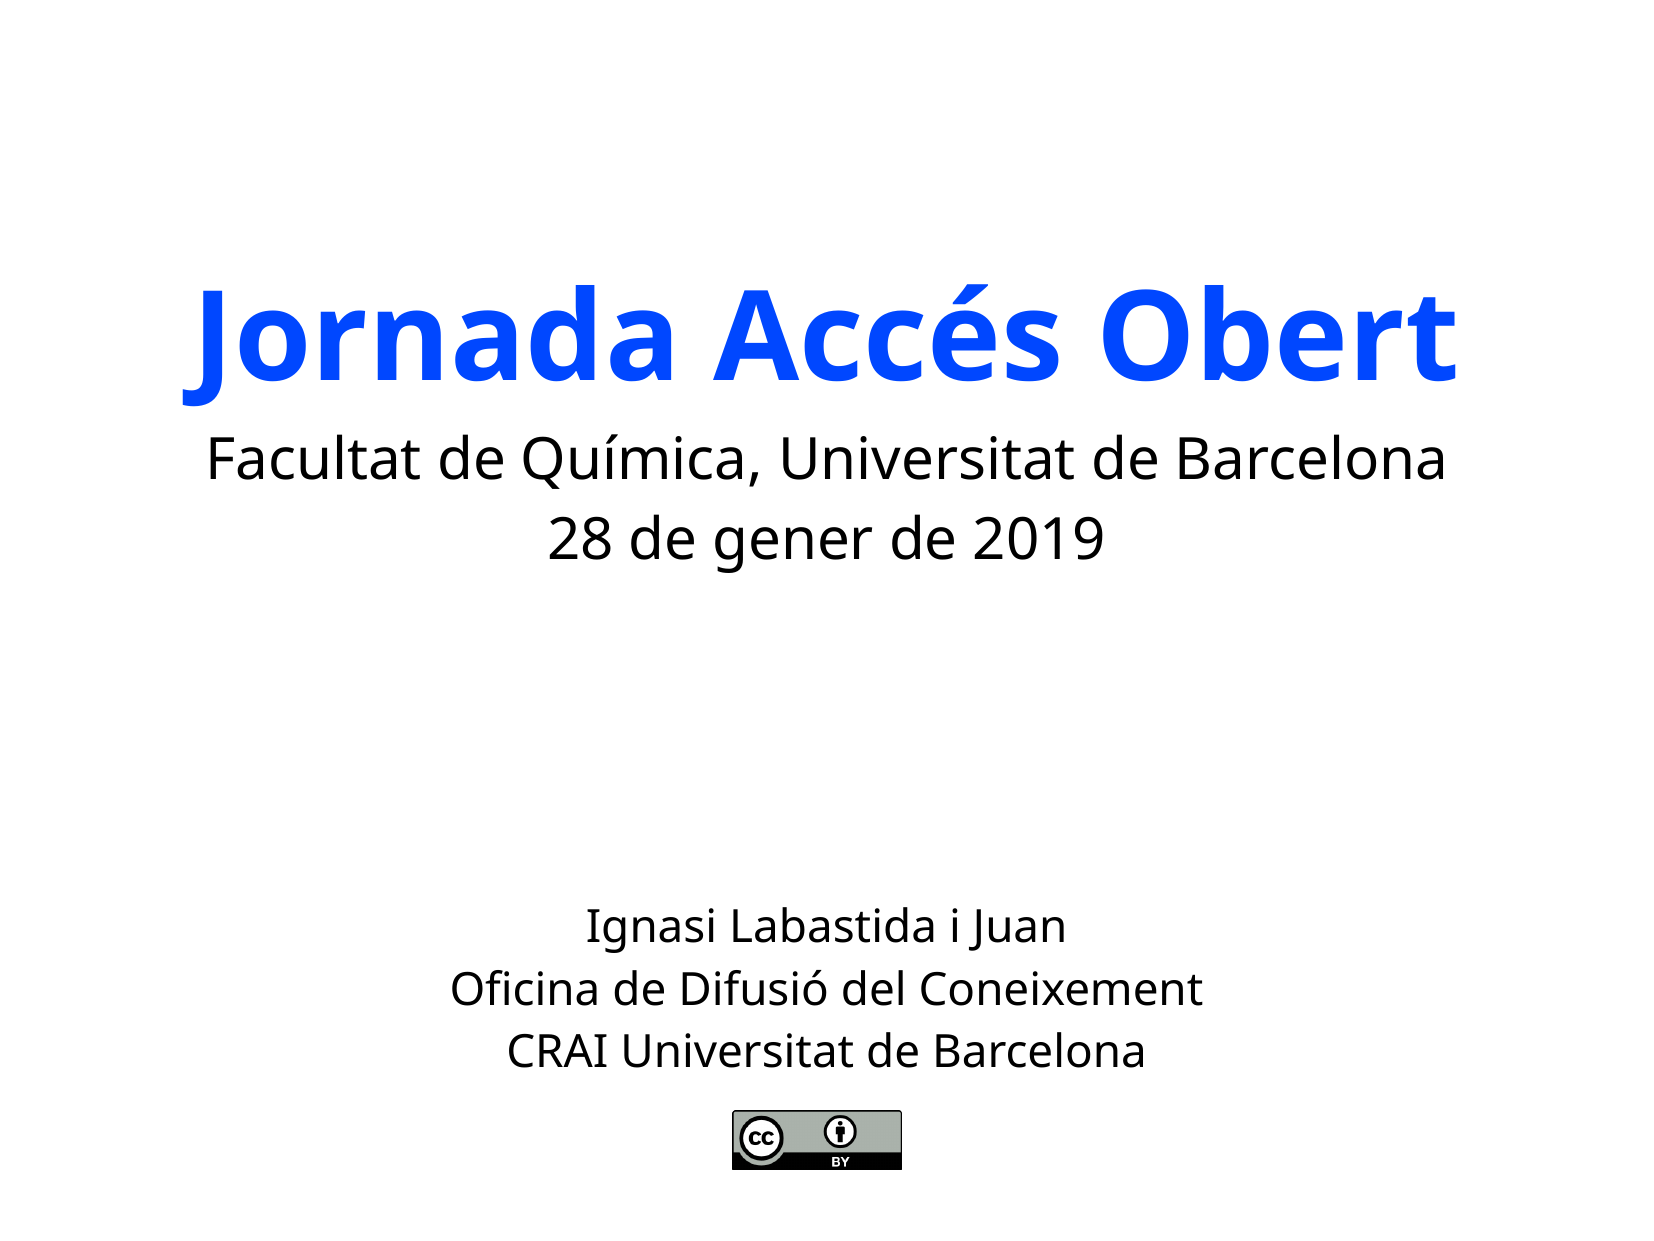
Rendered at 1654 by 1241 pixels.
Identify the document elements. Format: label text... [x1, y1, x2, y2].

picture [732, 1110, 902, 1170]
text_box [59, 1098, 1625, 1241]
subtitle Jornada Accés Obert Facultat de Química, Universitat de Barcelona 28 de gener de 2019 Ignasi Labastida i Juan Oficina de Difusió del Coneixement CRAI Universitat de Barcelona [82, 29, 1571, 1098]
